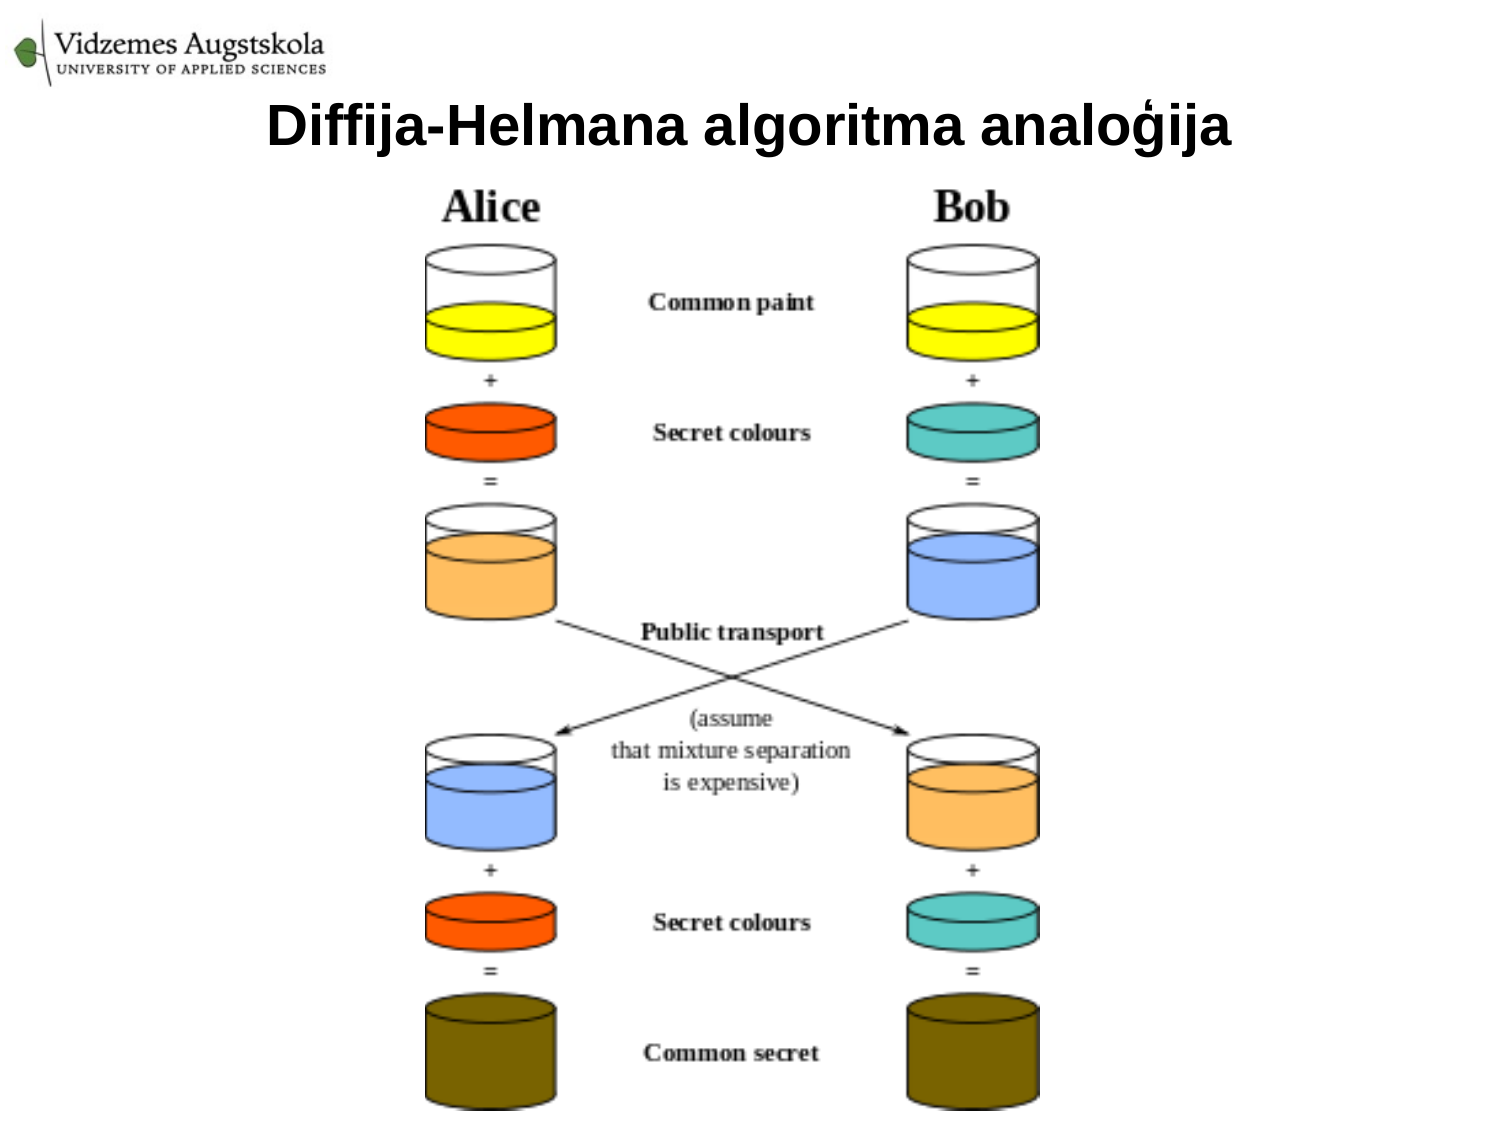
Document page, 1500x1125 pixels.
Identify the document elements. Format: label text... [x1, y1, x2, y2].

picture [5, 2, 334, 102]
title Diffija-Helmana algoritma analoģija [106, 82, 1392, 172]
picture [425, 188, 1040, 1111]
